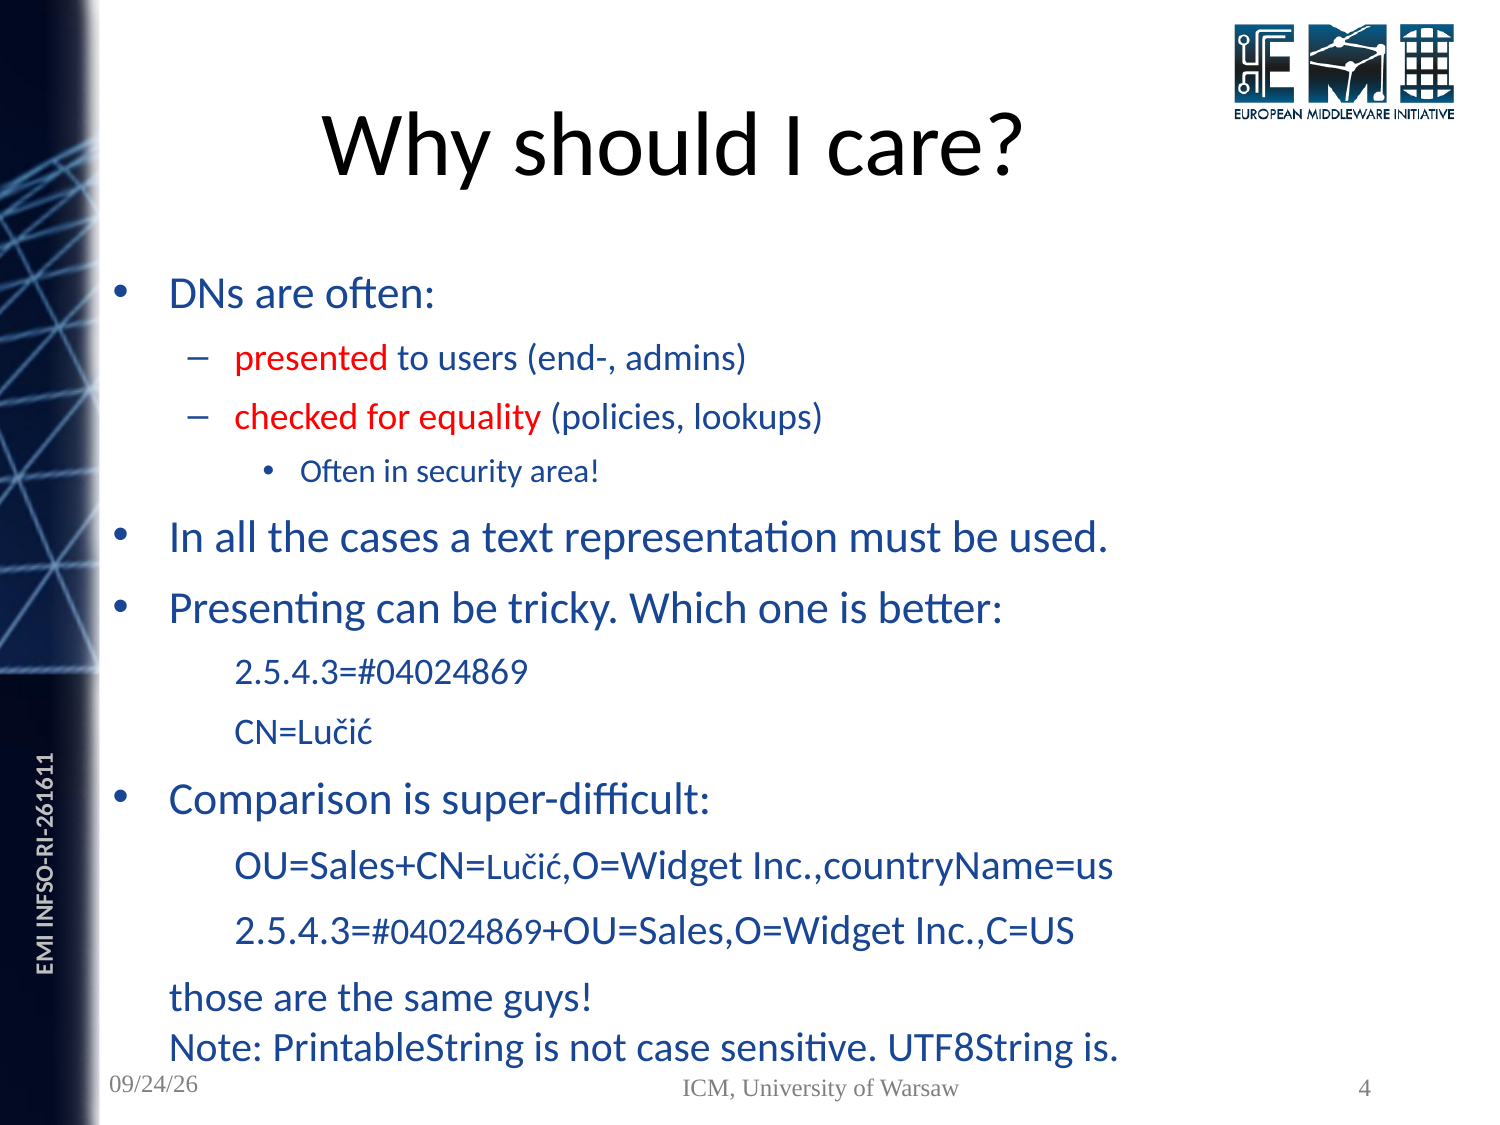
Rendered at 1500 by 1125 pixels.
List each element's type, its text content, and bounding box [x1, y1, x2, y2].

picture [0, 0, 111, 1125]
list DNs are often: presented to users (end-, admins) checked for equality (policies, lookups) Often in security area! In all the cases a text representation must be used. Presenting can be tricky. Which one is better: 2.5.4.3=#04024869 CN=Lučić Comparison is super-difficult: OU=Sales+CN=Lučić,O=Widget Inc.,countryName=us 2.5.4.3=#04024869+OU=Sales,O=Widget Inc.,C=US those are the same guys! Note: PrintableString is not case sensitive. UTF8String is. [112, 263, 1425, 1070]
title Why should I care? [112, 44, 1238, 233]
picture [1185, 8, 1500, 140]
